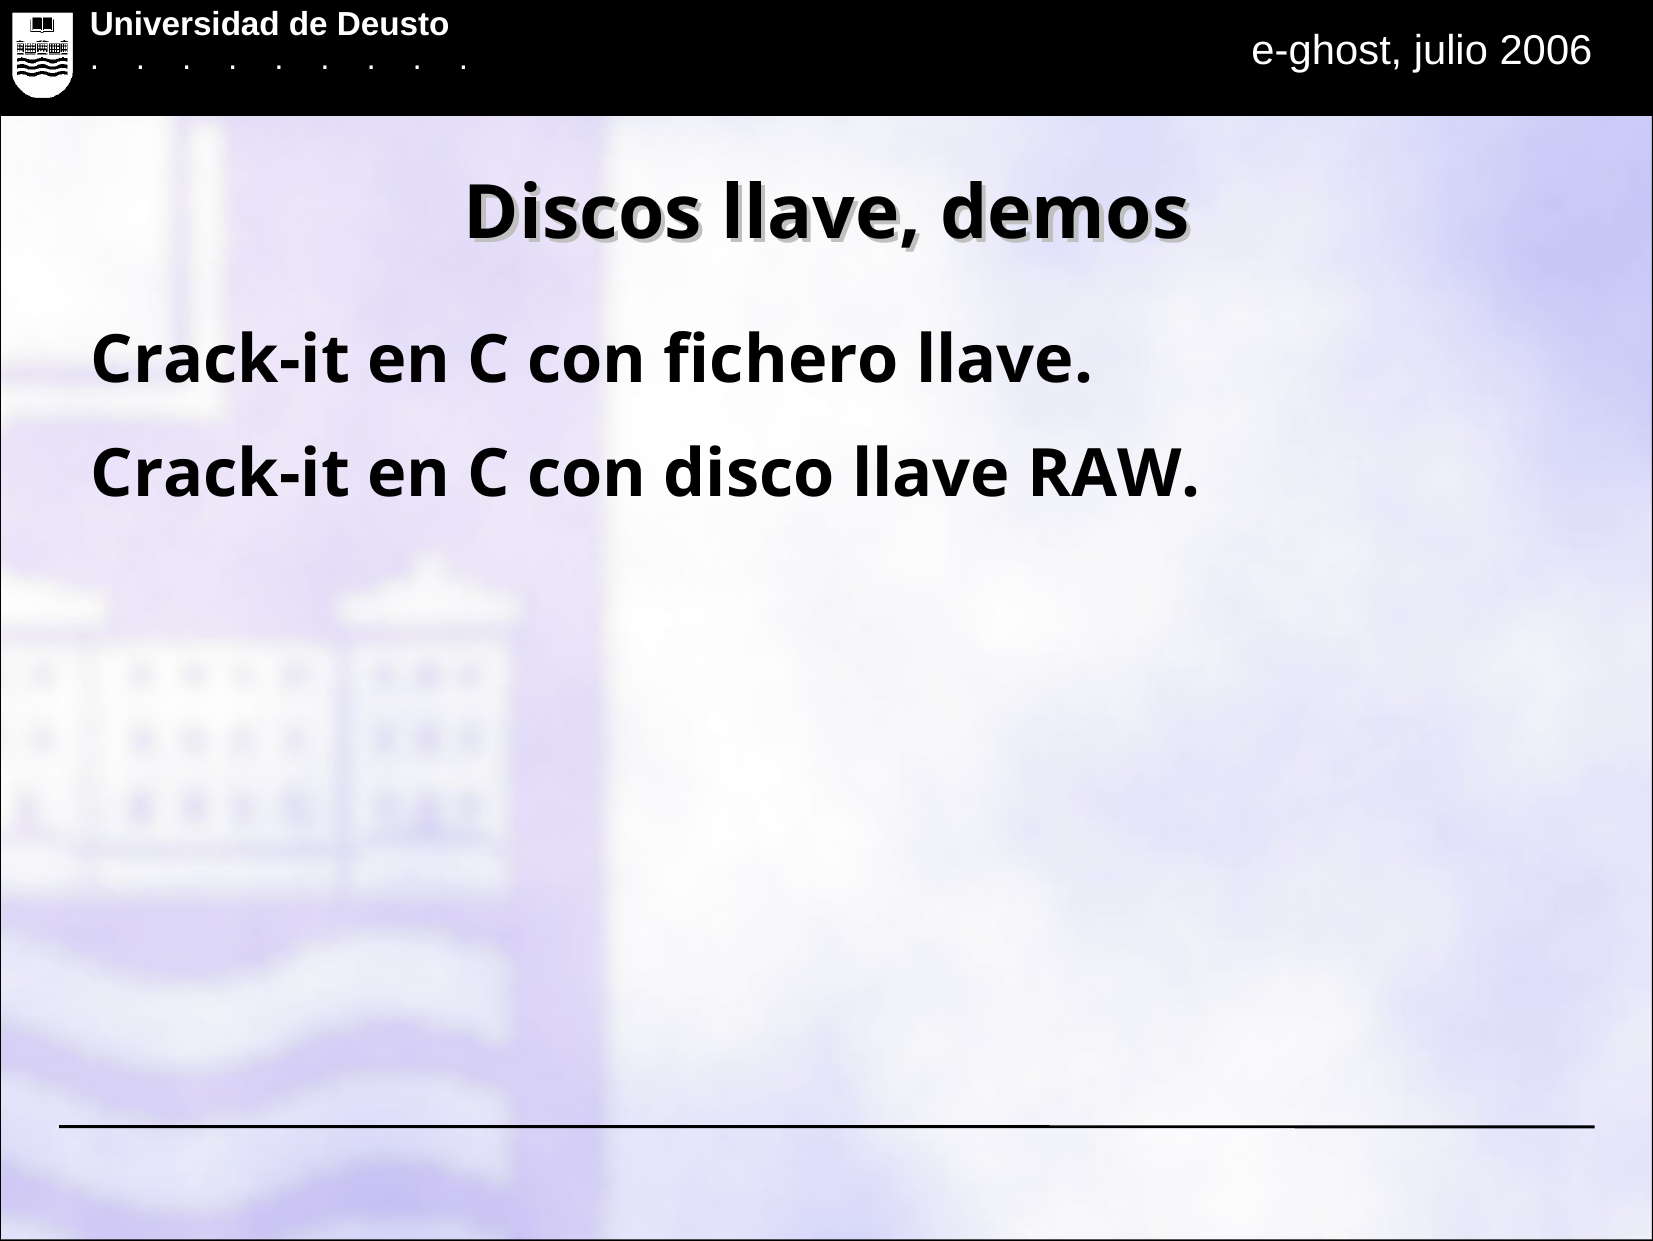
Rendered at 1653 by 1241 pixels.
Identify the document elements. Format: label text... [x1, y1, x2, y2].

title Discos llave, demos [121, 140, 1533, 279]
list Crack-it en C con fichero llave. Crack-it en C con disco llave RAW. [73, 314, 1560, 1107]
picture [1, 116, 1651, 1239]
